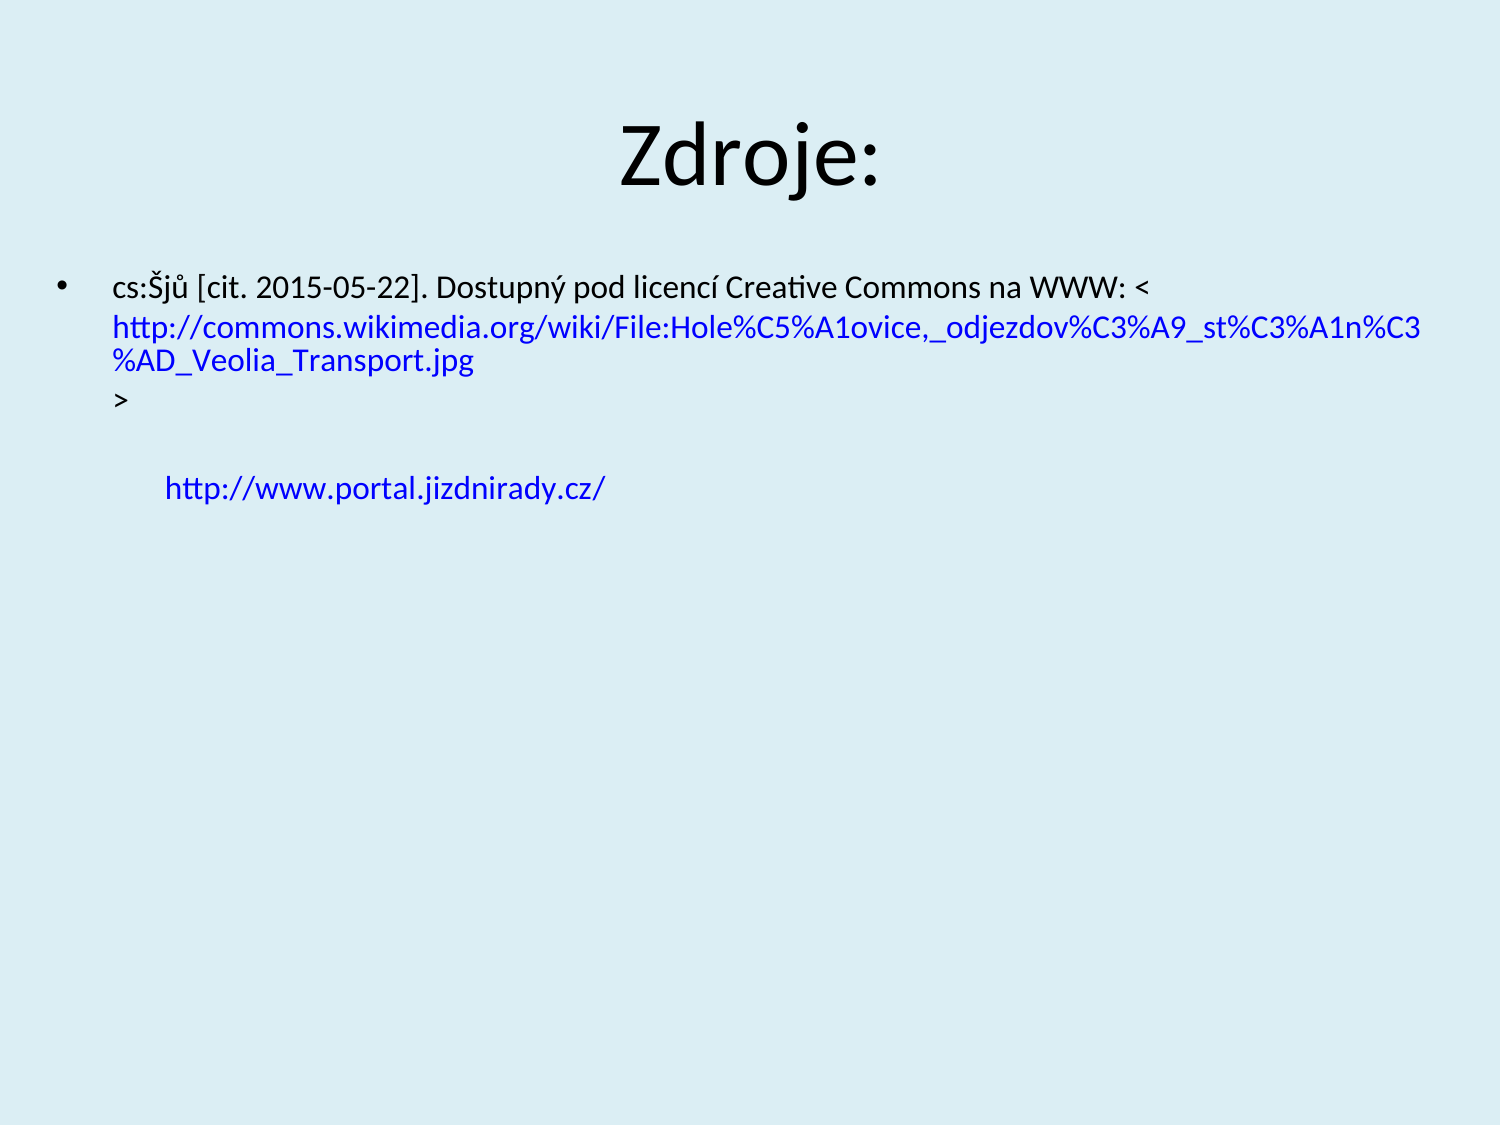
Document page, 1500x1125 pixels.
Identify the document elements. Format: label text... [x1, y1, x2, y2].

list cs:Šjů [cit. 2015-05-22]. Dostupný pod licencí Creative Commons na WWW: <http://commons.wikimedia.org/wiki/File:Hole%C5%A1ovice,_odjezdov%C3%A9_st%C3%A1n%C3%AD_Veolia_Transport.jpg> http://www.portal.jizdnirady.cz/ [41, 160, 1441, 1078]
title Zdroje: [76, 54, 1427, 160]
